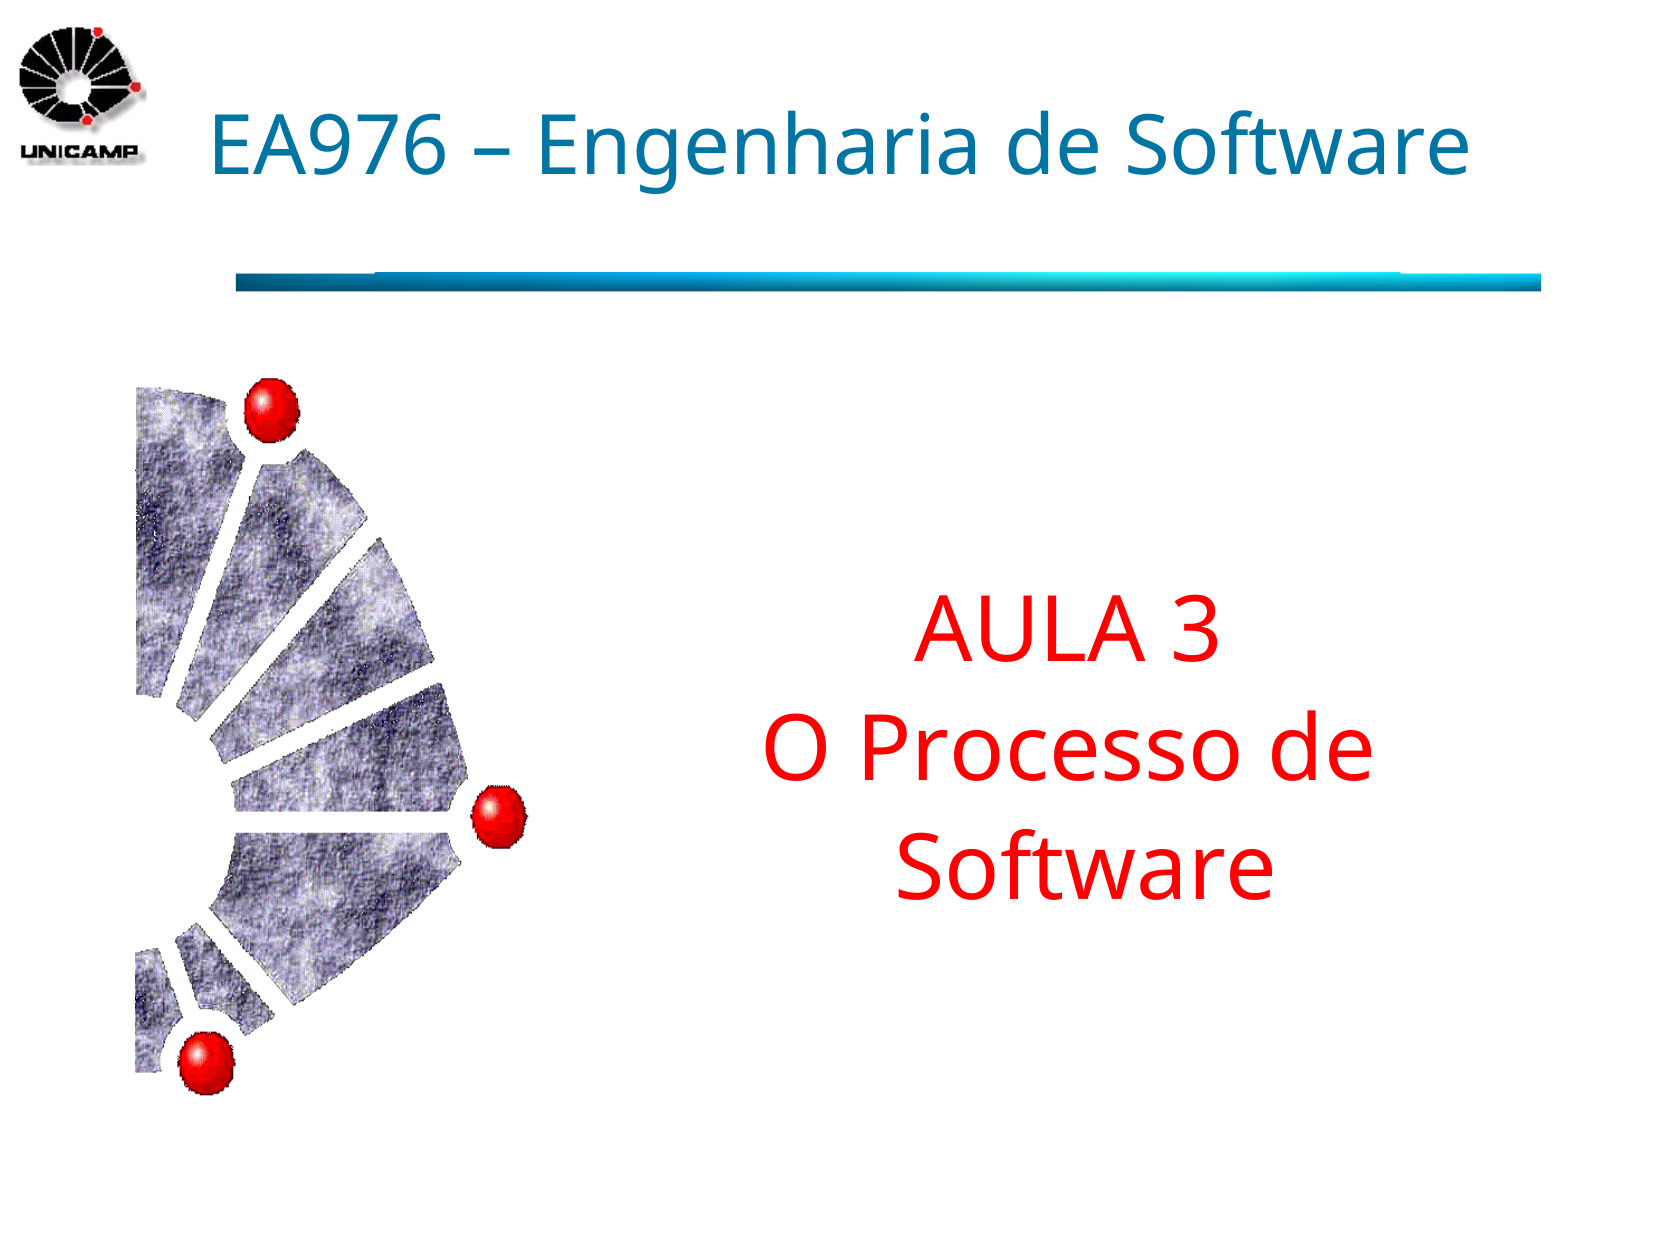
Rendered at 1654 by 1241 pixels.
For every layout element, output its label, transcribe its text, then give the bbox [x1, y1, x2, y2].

chart [135, 324, 562, 1112]
title EA976 – Engenharia de Software [61, 35, 1620, 250]
picture [125, 272, 1654, 295]
subtitle AULA 3 O Processo de Software [561, 308, 1541, 1182]
